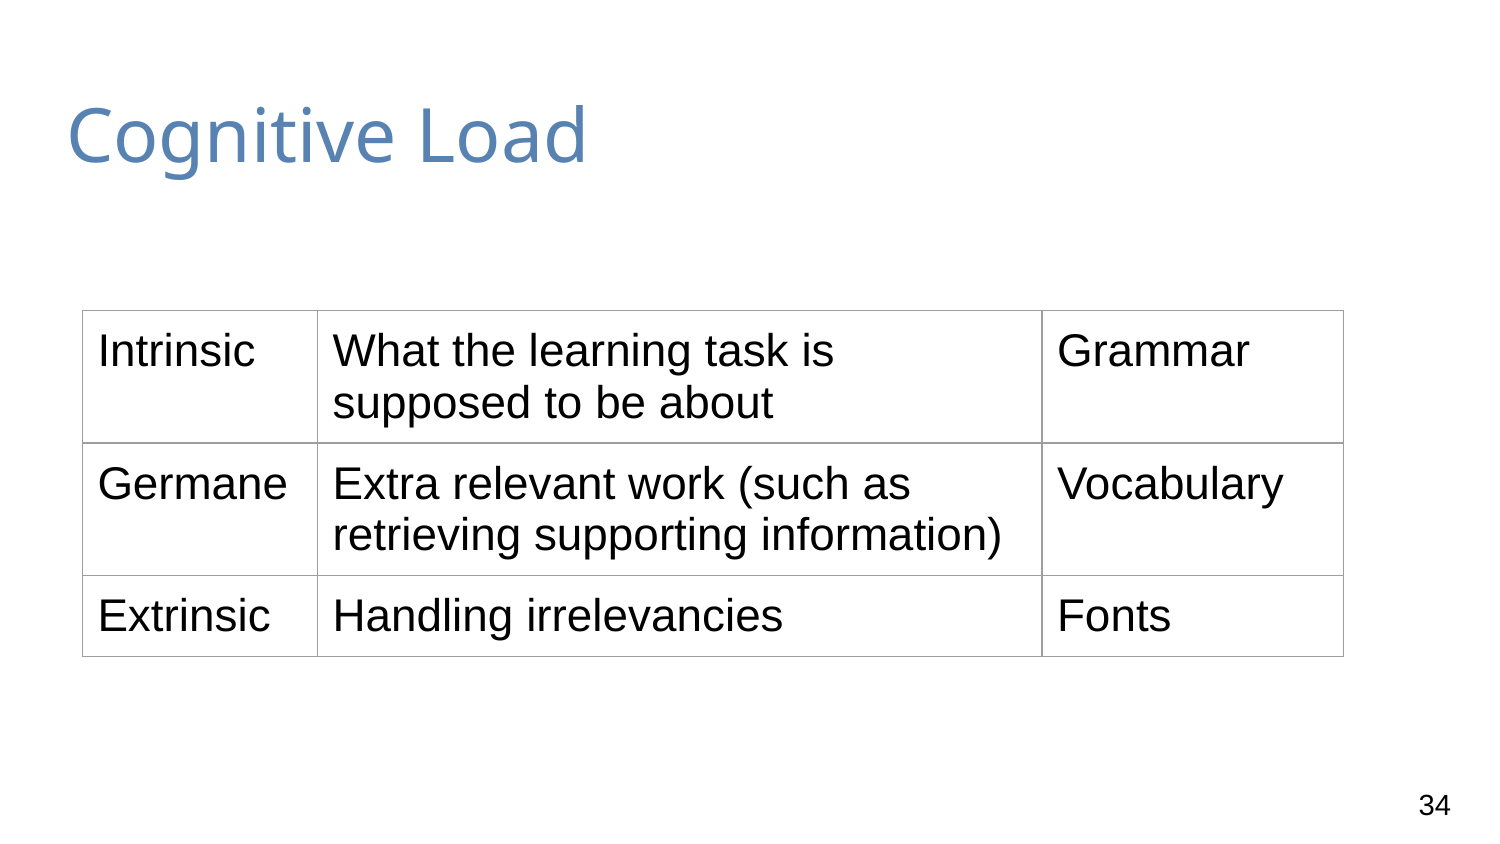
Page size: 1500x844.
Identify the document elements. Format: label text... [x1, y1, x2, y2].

table_cell Germane [83, 444, 317, 575]
table_cell Fonts [1043, 576, 1343, 656]
table_cell Extra relevant work (such as retrieving supporting information) [318, 444, 1041, 575]
table_header Grammar [1043, 311, 1343, 442]
table_header Intrinsic [83, 311, 317, 442]
table_cell Vocabulary [1043, 444, 1343, 575]
title Cognitive Load [51, 72, 1449, 189]
table_cell Handling irrelevancies [318, 576, 1041, 656]
table_header What the learning task is supposed to be about [318, 311, 1041, 442]
table_cell Extrinsic [83, 576, 317, 656]
